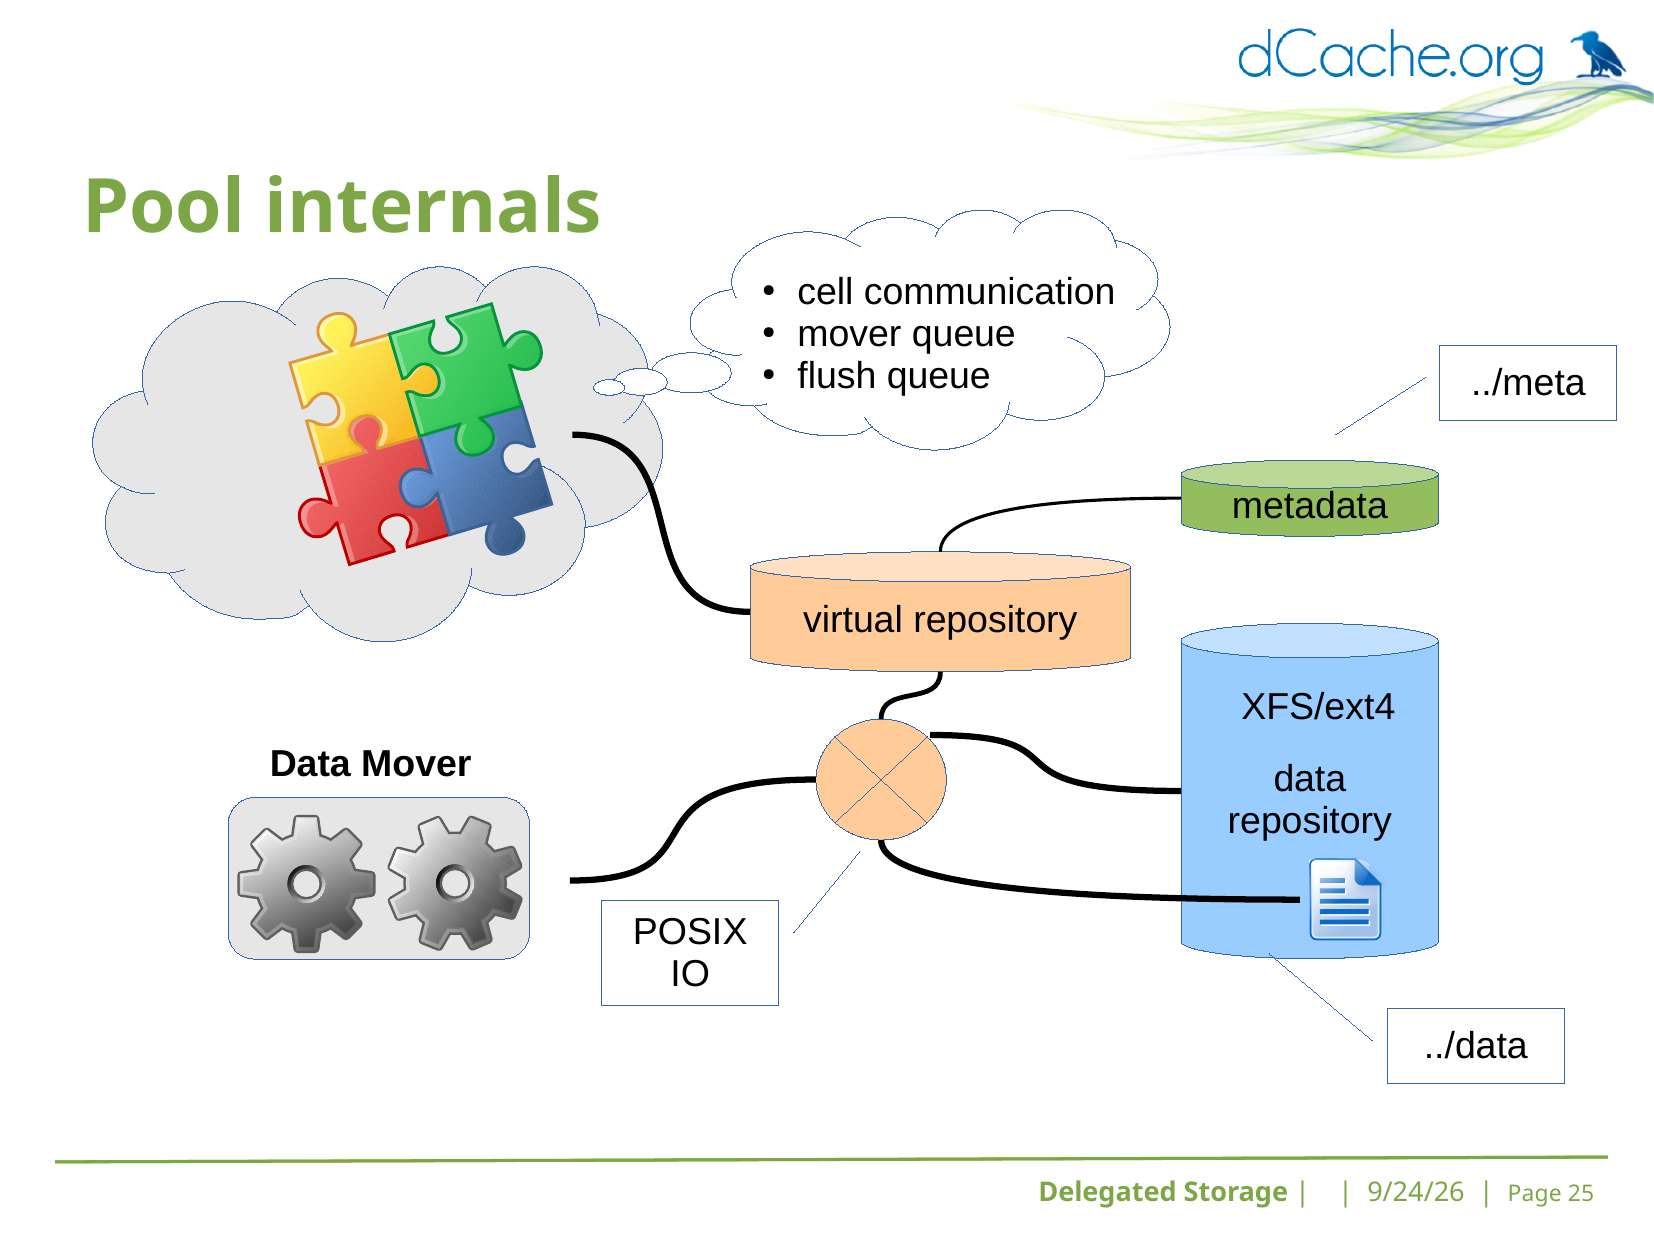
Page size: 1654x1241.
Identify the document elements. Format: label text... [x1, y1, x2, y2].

text_box virtual repository [750, 569, 1131, 672]
text_box [497, 947, 526, 960]
text_box ../meta [1440, 345, 1617, 420]
picture [956, 16, 1654, 169]
title Pool internals [82, 155, 1605, 252]
text_box [516, 800, 530, 831]
text_box [92, 301, 550, 642]
text_box [816, 719, 947, 840]
picture [216, 789, 570, 998]
picture [1299, 855, 1390, 945]
text_box [488, 210, 1154, 484]
text_box [309, 278, 368, 284]
text_box cell communication mover queue flush queue [747, 263, 1198, 459]
text_box ../data [1387, 1008, 1565, 1083]
text_box metadata [1181, 476, 1439, 537]
text_box XFS/ext4 [1226, 678, 1411, 736]
text_box Data Mover [255, 735, 511, 807]
text_box data repository [1181, 642, 1439, 959]
picture [272, 284, 573, 585]
text_box [573, 438, 648, 565]
text_box [397, 266, 483, 284]
text_box POSIX IO [602, 900, 779, 1005]
